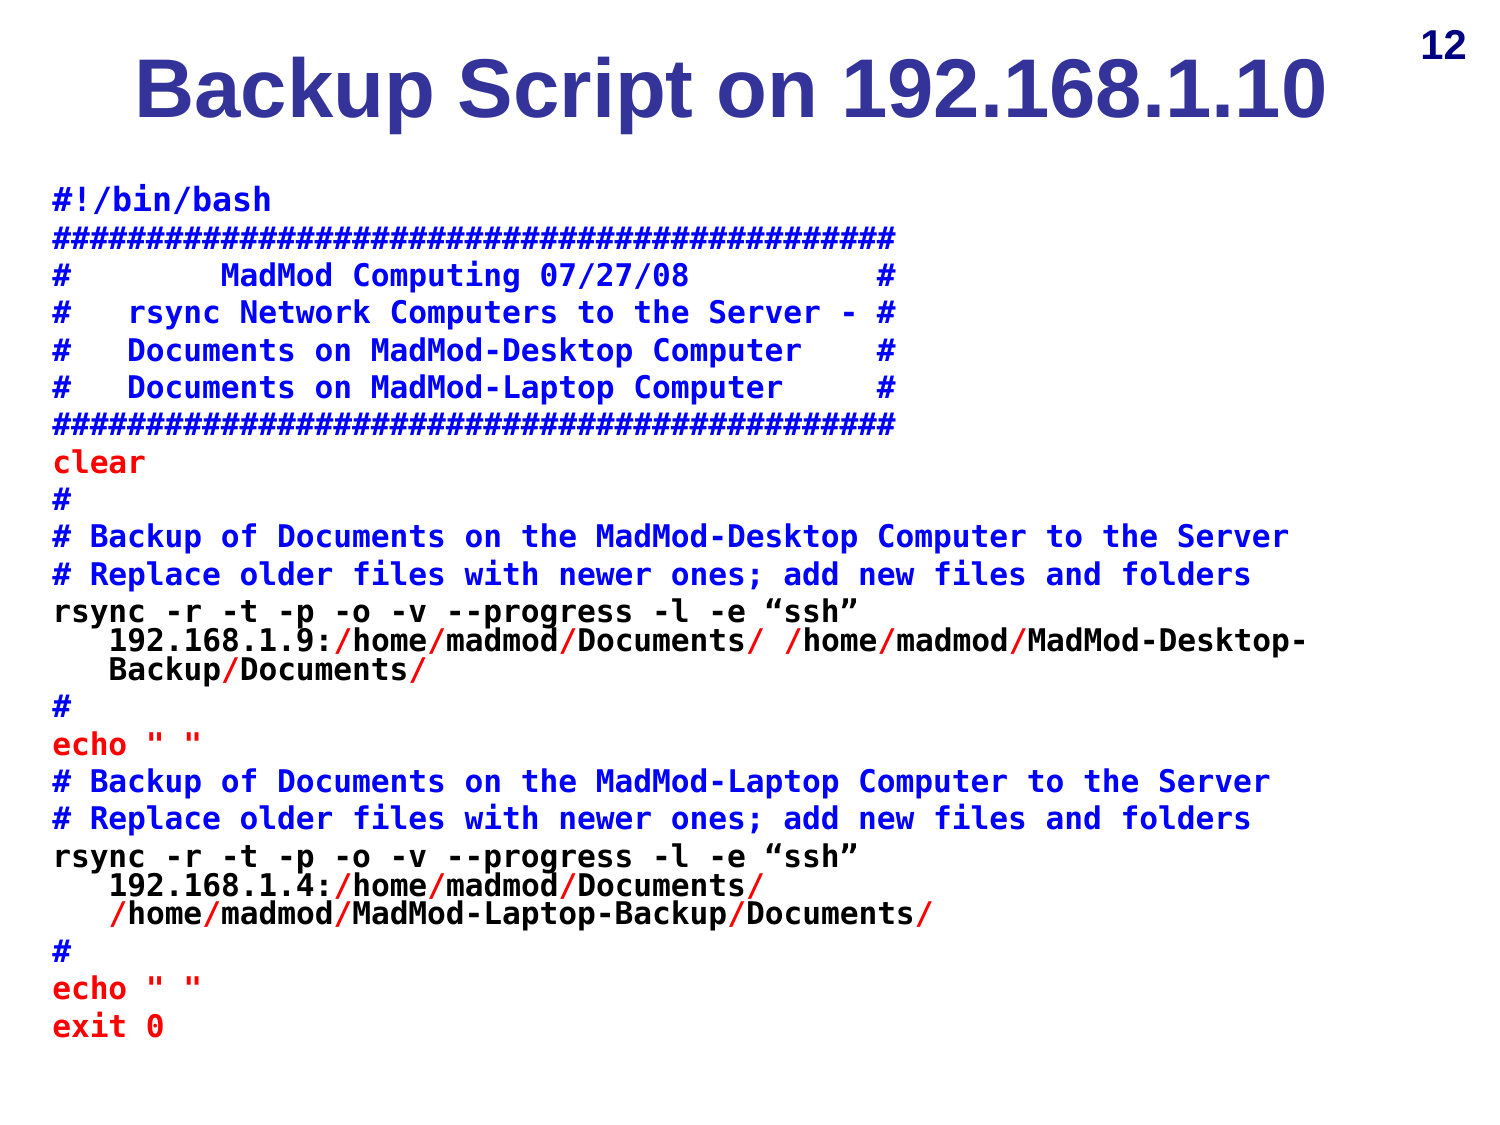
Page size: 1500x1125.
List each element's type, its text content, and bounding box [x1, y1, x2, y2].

list #!/bin/bash ############################################# # MadMod Computing 07/27/08 # # rsync Network Computers to the Server - # # Documents on MadMod-Desktop Computer # # Documents on MadMod-Laptop Computer # ############################################# clear # # Backup of Documents on the MadMod-Desktop Computer to the Server # Replace older files with newer ones; add new files and folders rsync -r -t -p -o -v --progress -l -e “ssh” 192.168.1.9:/home/madmod/Documents/ /home/madmod/MadMod-Desktop-Backup/Documents/ # echo " " # Backup of Documents on the MadMod-Laptop Computer to the Server # Replace older files with newer ones; add new files and folders rsync -r -t -p -o -v --progress -l -e “ssh” 192.168.1.4:/home/madmod/Documents/ /home/madmod/MadMod-Laptop-Backup/Documents/ # echo " " exit 0 [37, 179, 1463, 1059]
title Backup Script on 192.168.1.10 [112, 27, 1351, 150]
text_box 12 [1387, 10, 1500, 76]
